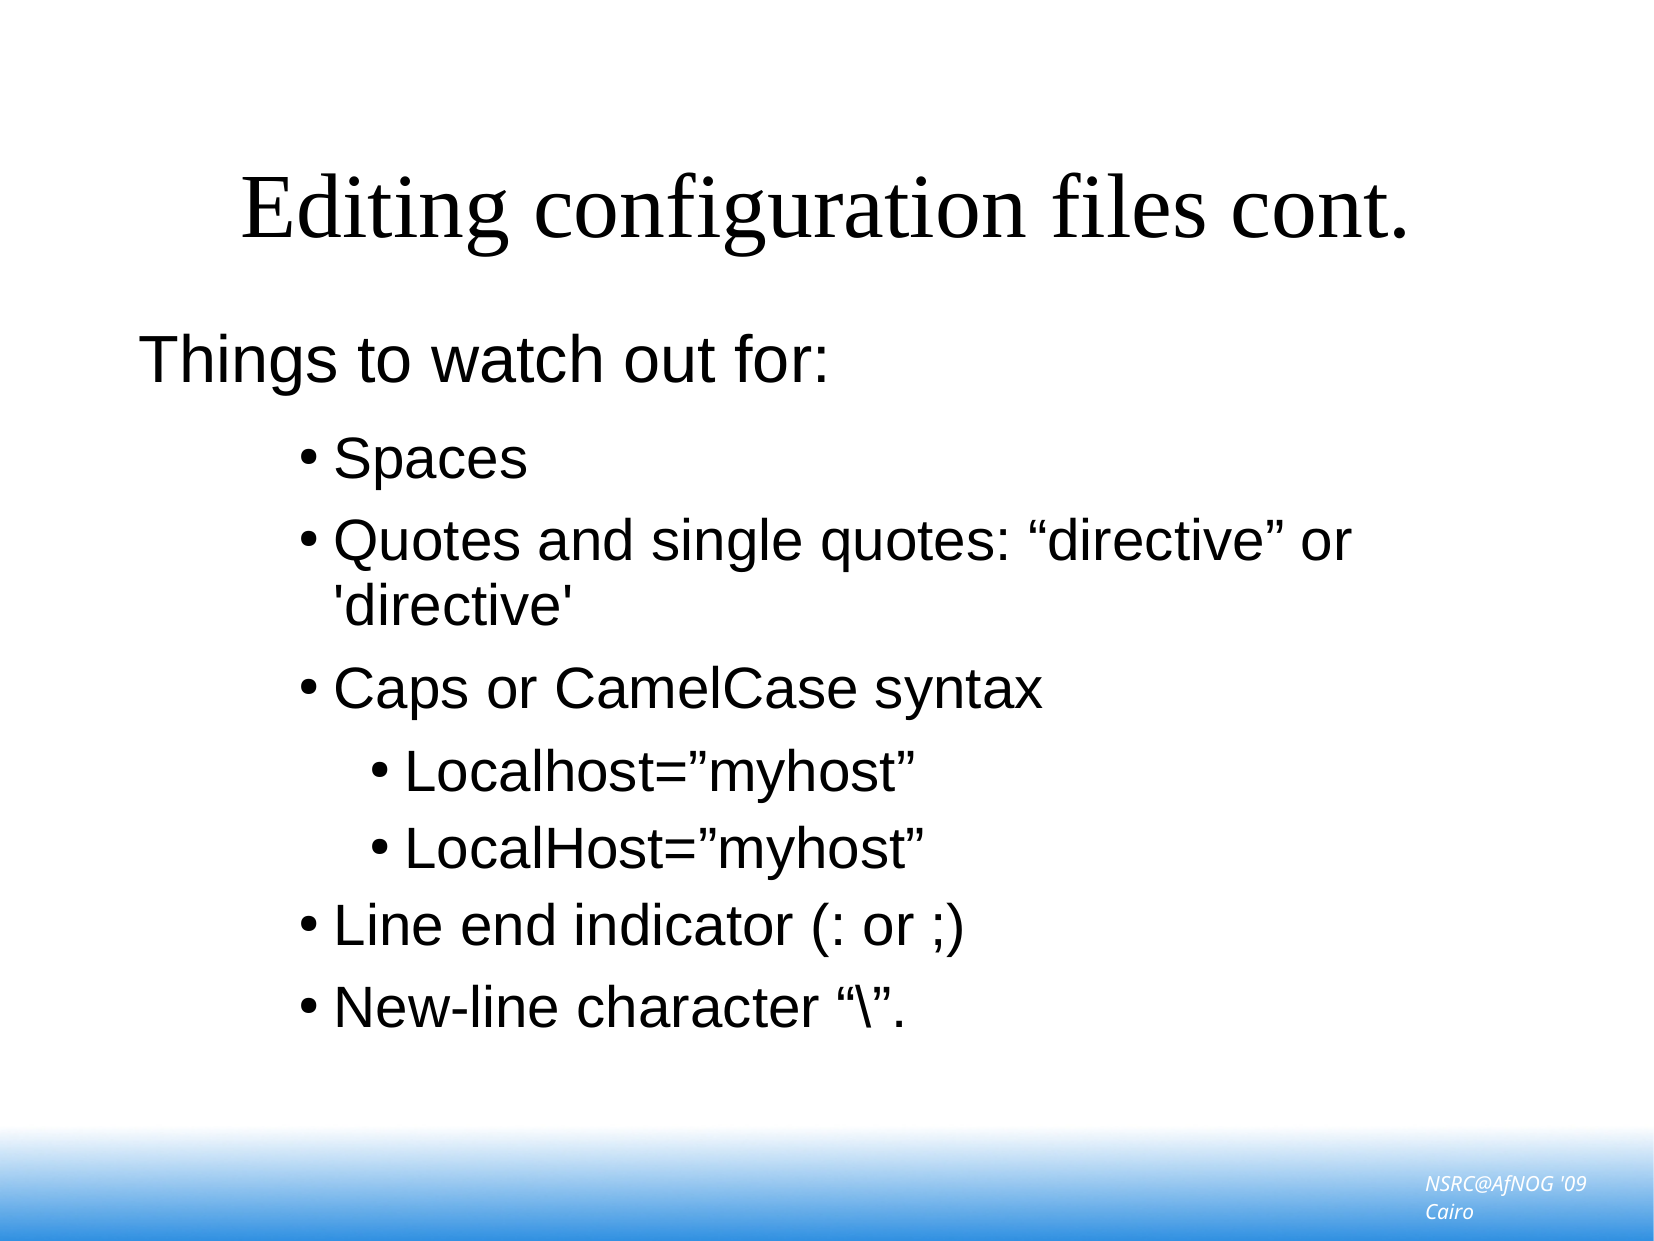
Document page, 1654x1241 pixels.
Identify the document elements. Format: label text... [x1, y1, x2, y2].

picture [0, 1124, 1654, 1241]
title Editing configuration files cont. [121, 102, 1534, 311]
list Things to watch out for: Spaces Quotes and single quotes: “directive” or 'directive' Caps or CamelCase syntax Localhost=”myhost” LocalHost=”myhost” Line end indicator (: or ;) New-line character “\”. [121, 327, 1534, 1117]
